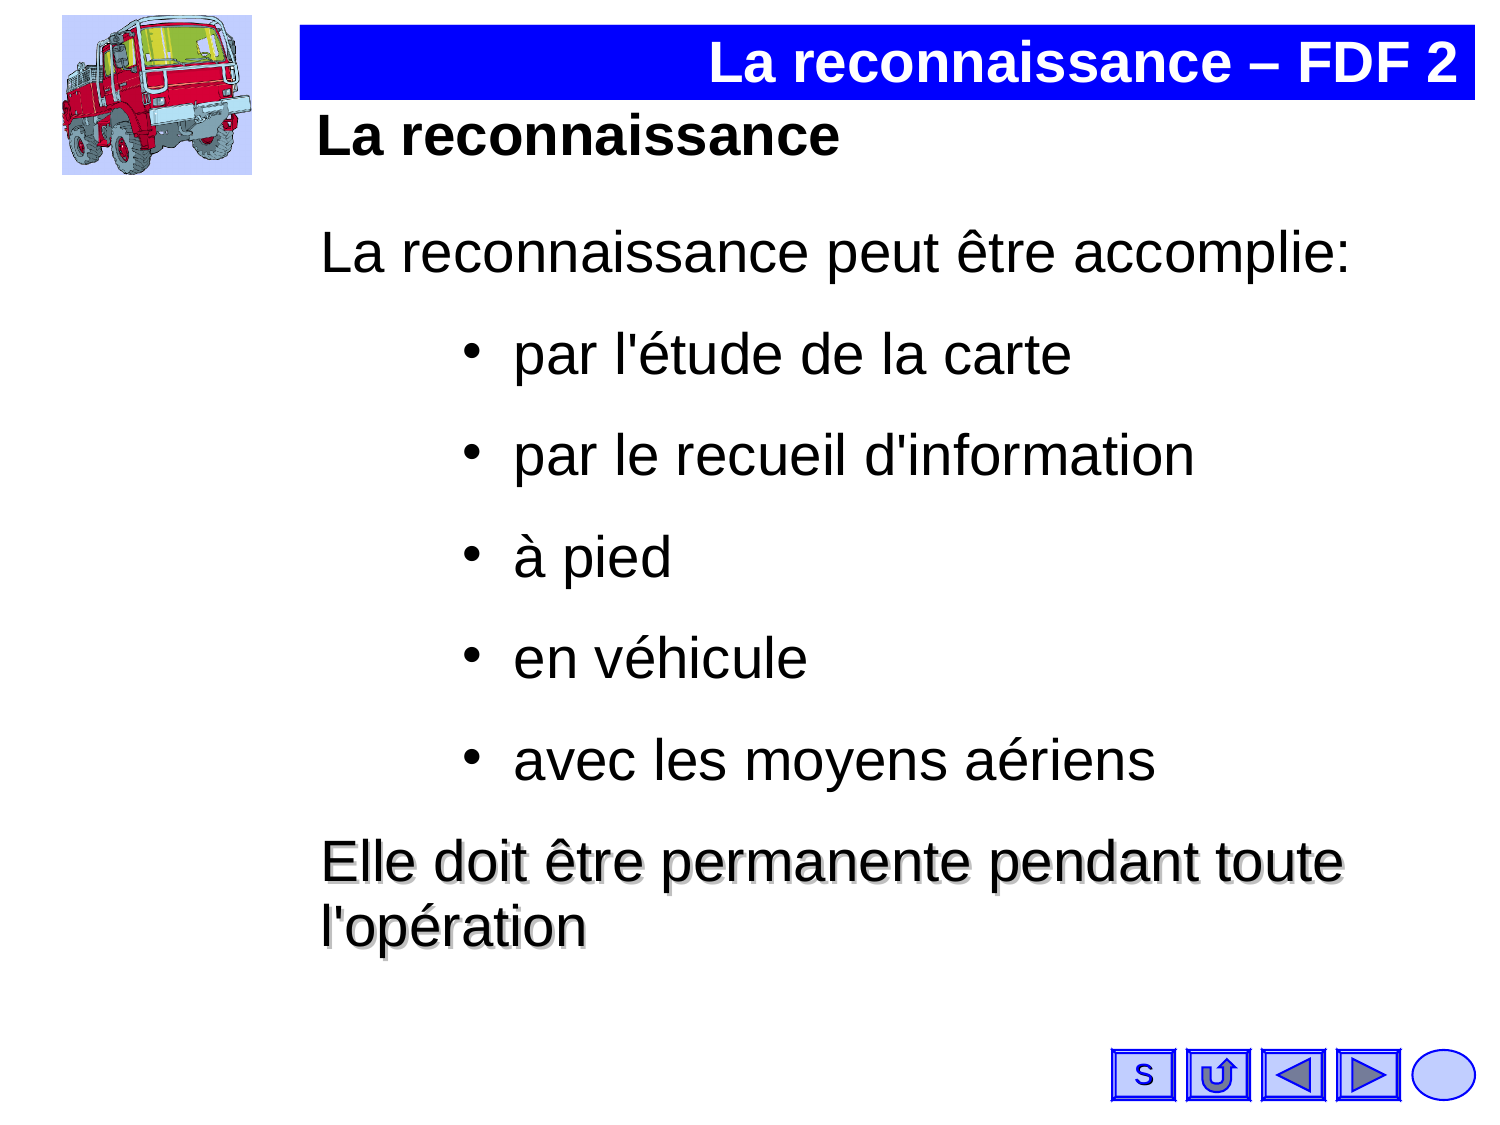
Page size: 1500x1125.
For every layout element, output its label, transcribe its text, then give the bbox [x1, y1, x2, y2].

text_box La reconnaissance [301, 95, 857, 178]
text_box [1412, 1049, 1476, 1101]
text_box La reconnaissance peut être accomplie: par l'étude de la carte par le recueil d'information à pied en véhicule avec les moyens aériens Elle doit être permanente pendant toute l'opération [305, 212, 1471, 967]
text_box La reconnaissance – FDF 2 [299, 24, 1475, 100]
